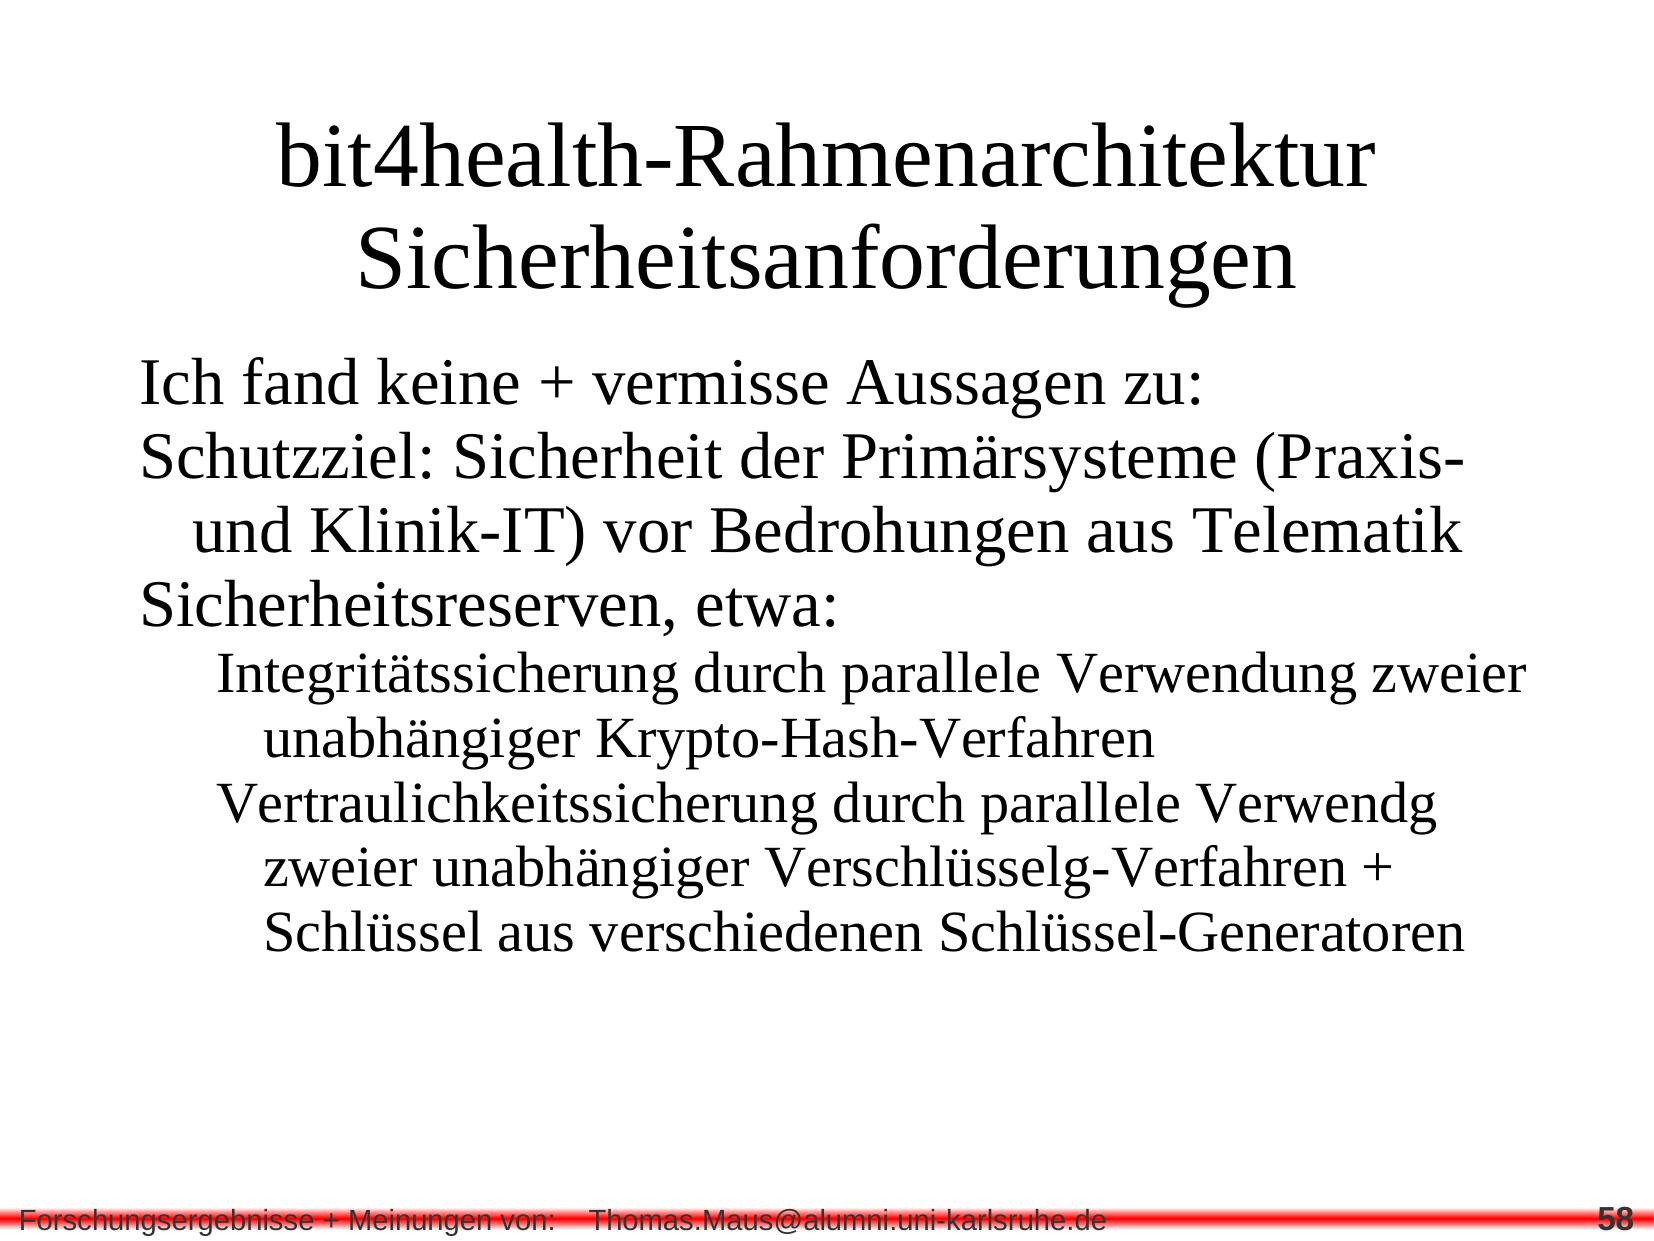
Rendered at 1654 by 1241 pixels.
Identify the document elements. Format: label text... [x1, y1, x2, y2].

title bit4health-Rahmenarchitektur Sicherheitsanforderungen [121, 95, 1534, 318]
list Ich fand keine + vermisse Aussagen zu: Schutzziel: Sicherheit der Primärsysteme (Praxis- und Klinik-IT) vor Bedrohungen aus Telematik Sicherheitsreserven, etwa: Integritätssicherung durch parallele Verwendung zweier unabhängiger Krypto-Hash-Verfahren Vertraulichkeitssicherung durch parallele Verwendg zweier unabhängiger Verschlüsselg-Verfahren + Schlüssel aus verschiedenen Schlüssel-Generatoren [121, 344, 1534, 1127]
